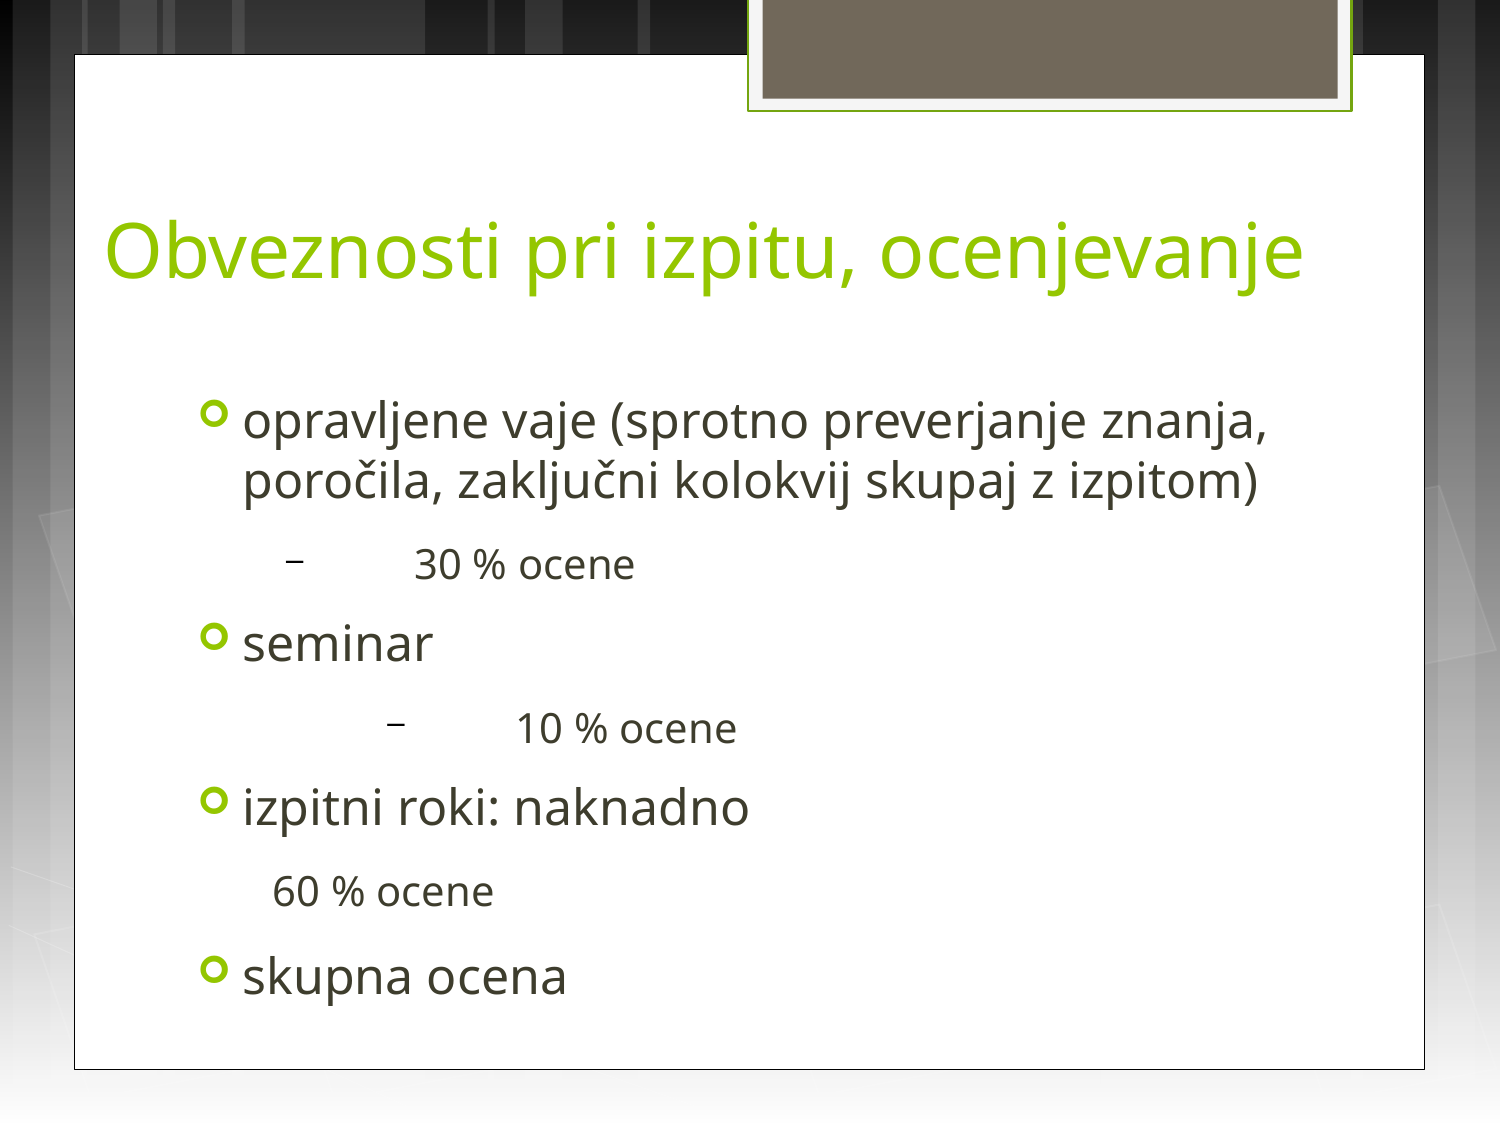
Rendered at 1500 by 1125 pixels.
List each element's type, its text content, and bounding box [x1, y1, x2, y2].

list opravljene vaje (sprotno preverjanje znanja, poročila, zaključni kolokvij skupaj z izpitom) 30 % ocene seminar 10 % ocene izpitni roki: naknadno 60 % ocene skupna ocena [171, 381, 1424, 1035]
title Obveznosti pri izpitu, ocenjevanje [88, 113, 1424, 302]
